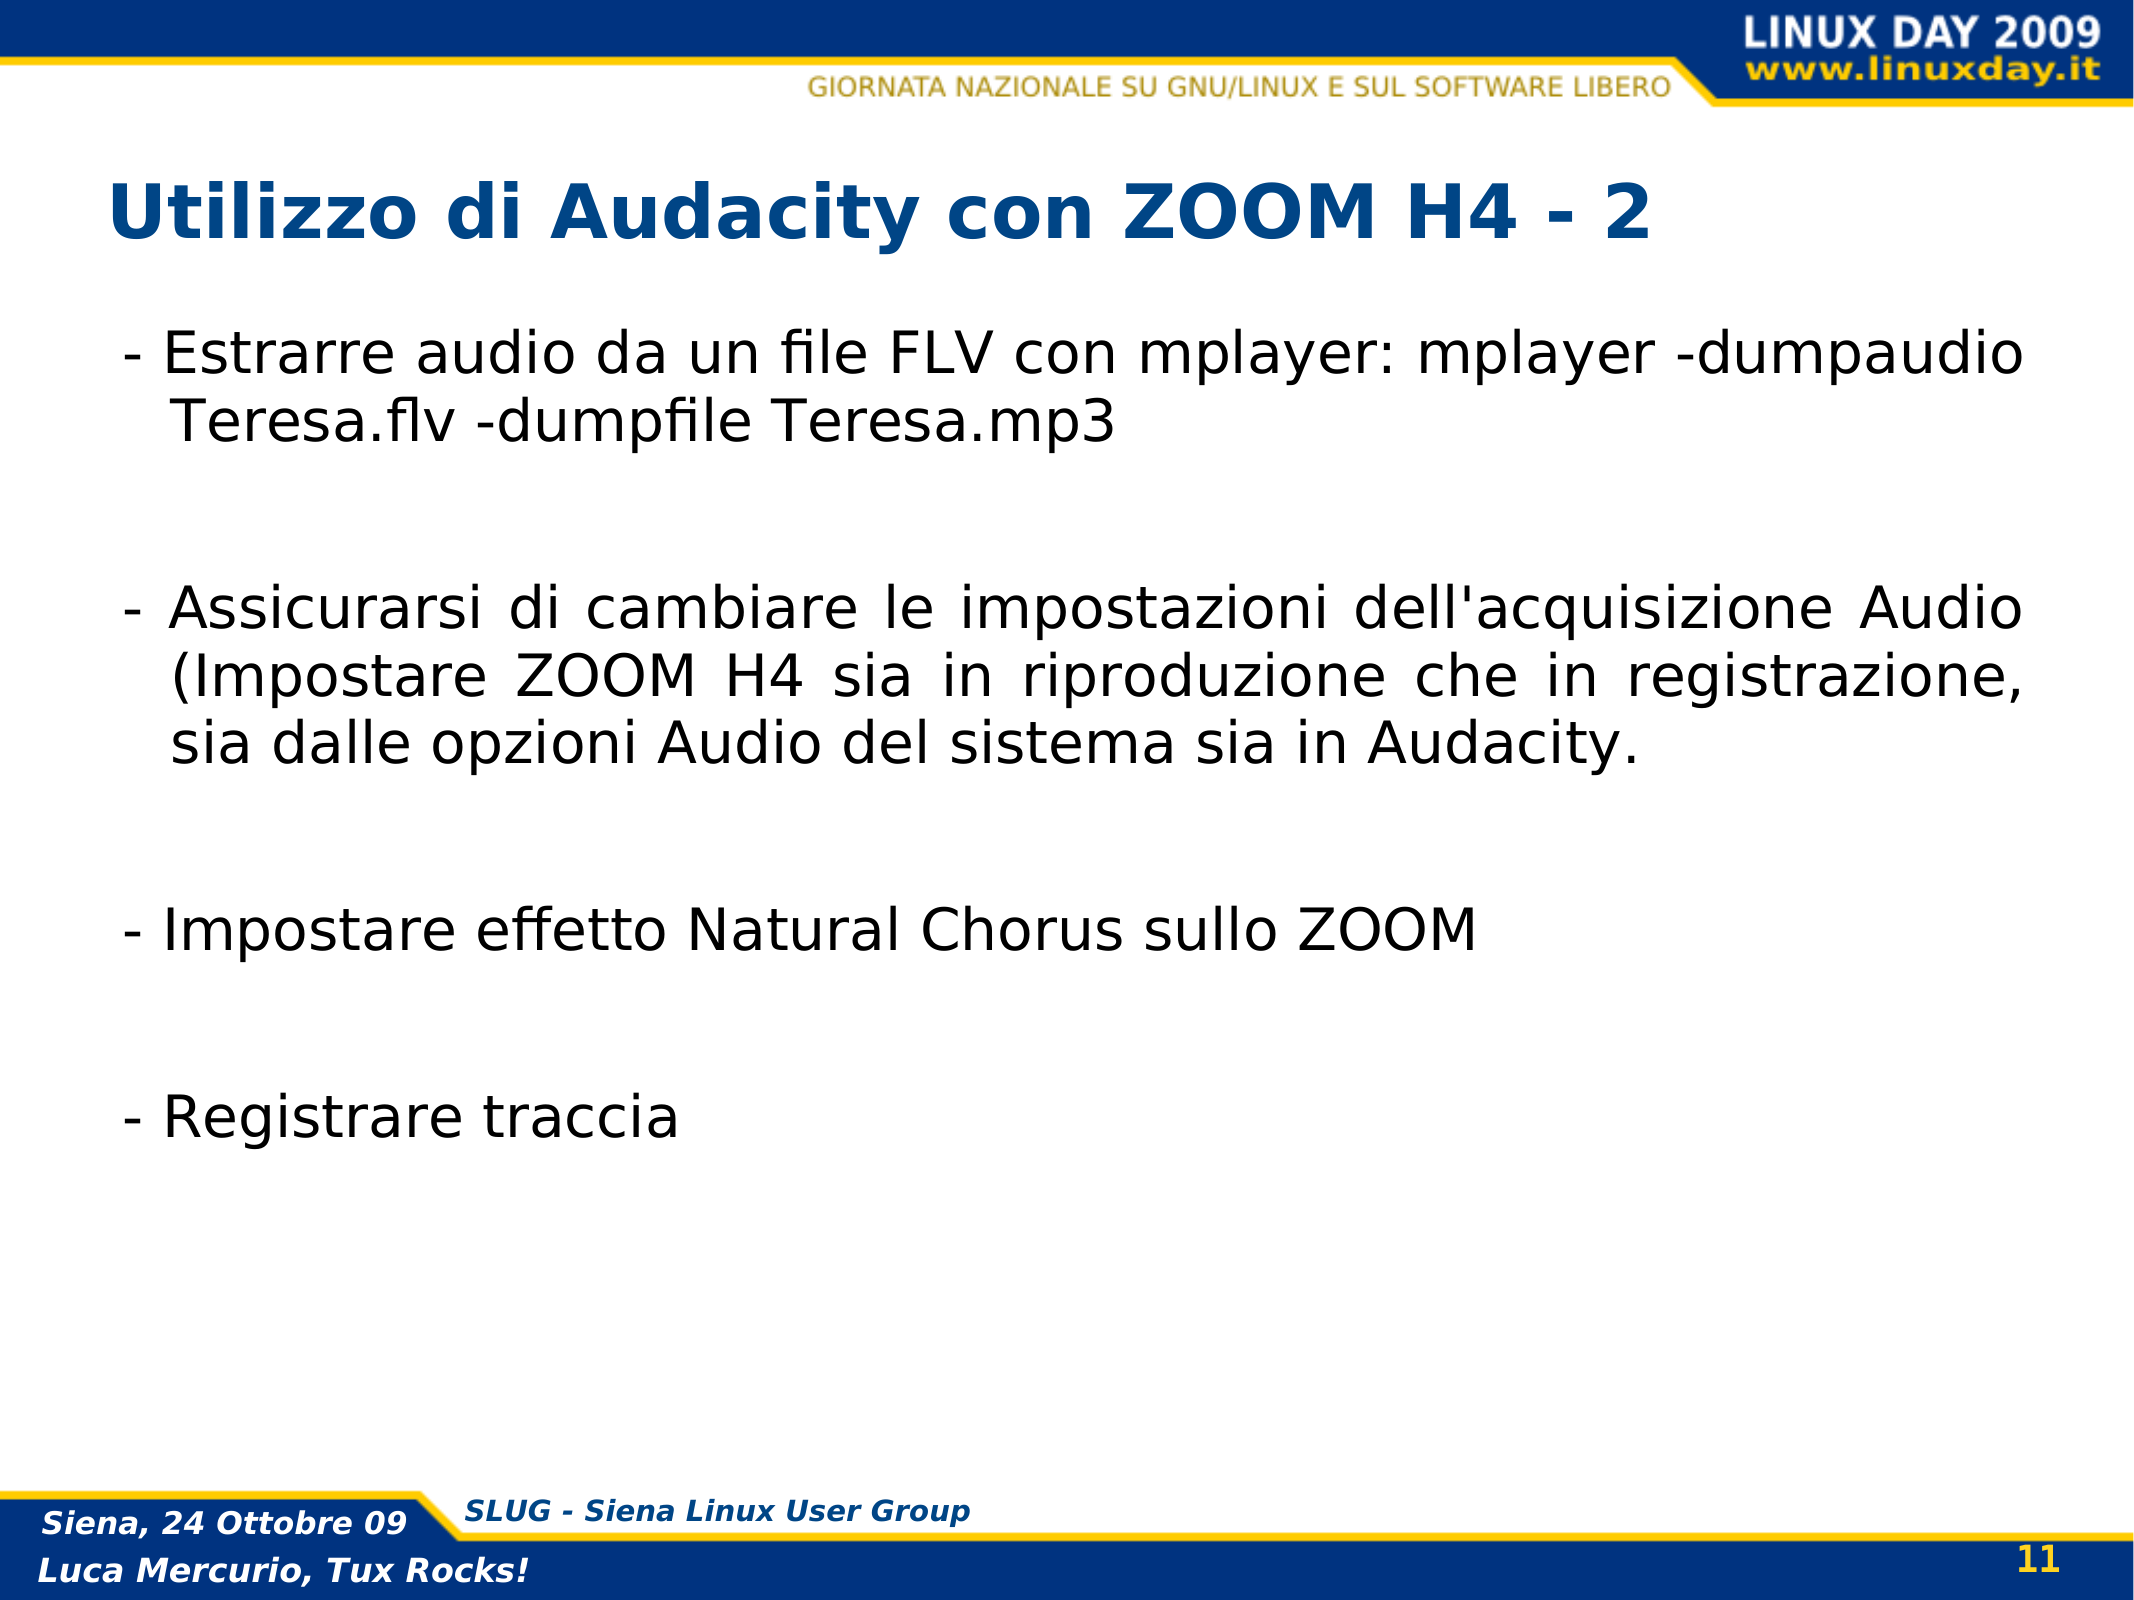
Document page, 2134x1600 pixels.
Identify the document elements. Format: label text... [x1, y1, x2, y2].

title Utilizzo di Audacity con ZOOM H4 - 2 [106, 159, 2080, 267]
list - Estrarre audio da un file FLV con mplayer: mplayer -dumpaudio Teresa.flv -dumpfile Teresa.mp3 - Assicurarsi di cambiare le impostazioni dell'acquisizione Audio (Impostare ZOOM H4 sia in riproduzione che in registrazione, sia dalle opzioni Audio del sistema sia in Audacity. - Impostare effetto Natural Chorus sullo ZOOM - Registrare traccia [106, 319, 2027, 1441]
picture [0, 0, 2134, 1600]
